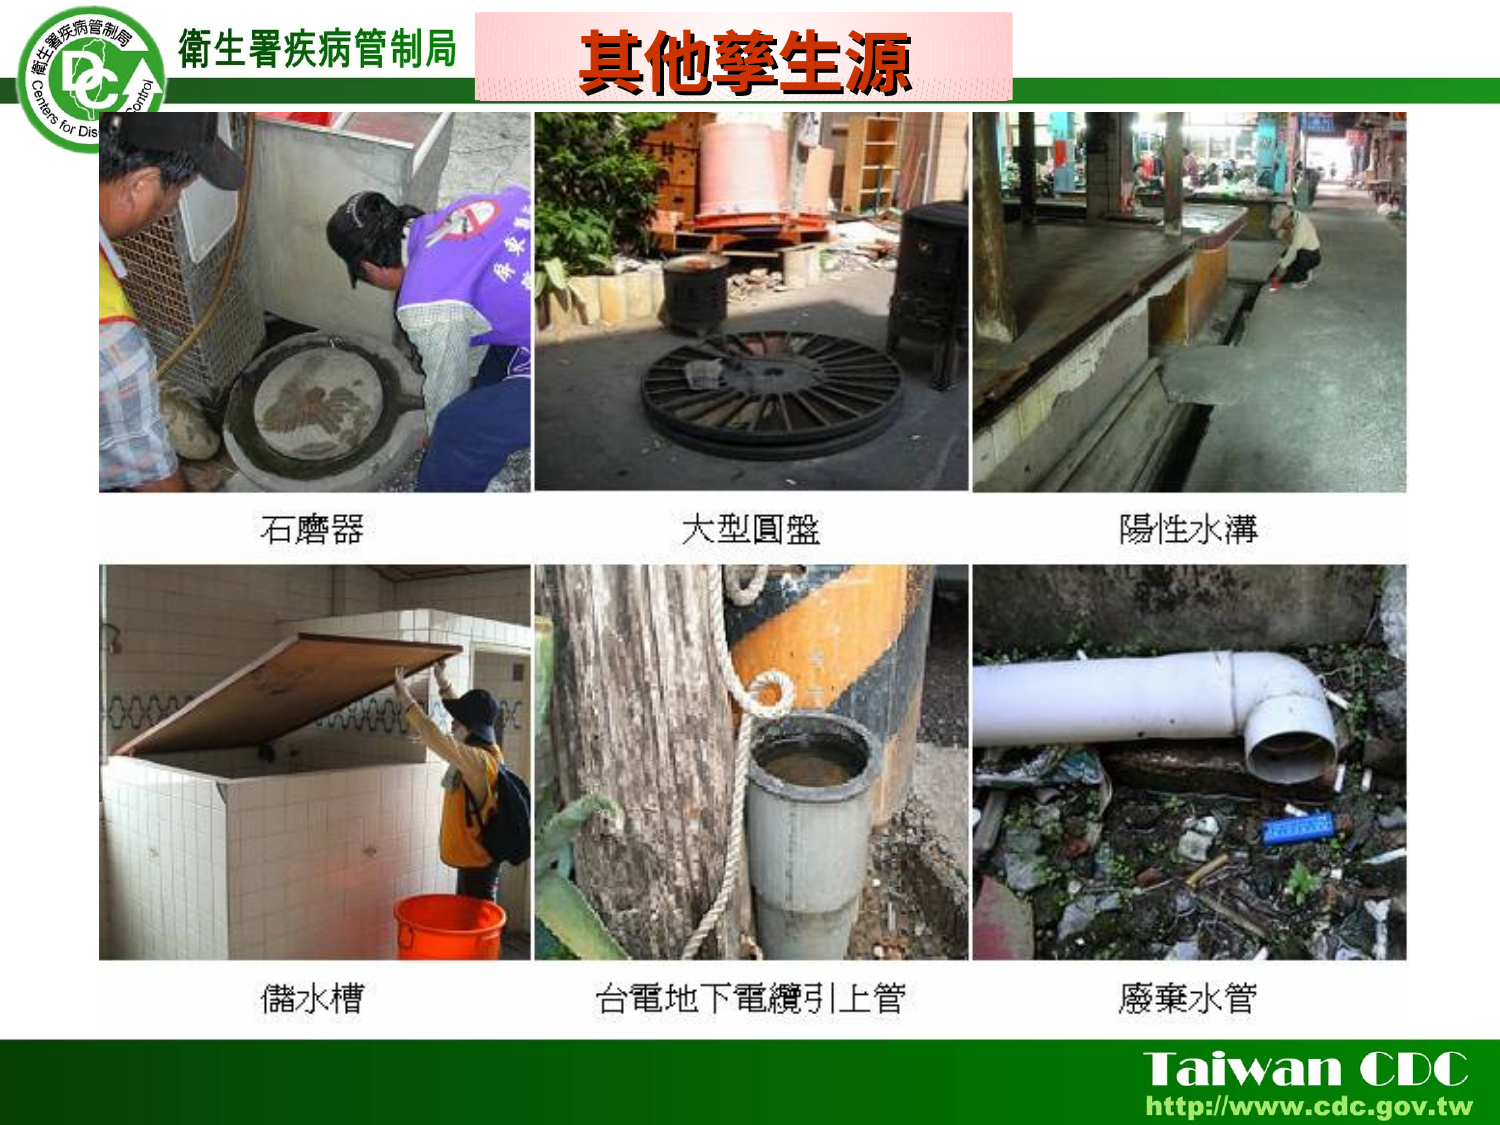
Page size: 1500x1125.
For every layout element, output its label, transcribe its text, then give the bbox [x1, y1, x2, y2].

text_box [1175, 987, 1488, 1063]
text_box 其他孳生源 [475, 13, 1013, 100]
picture [99, 112, 1409, 1038]
